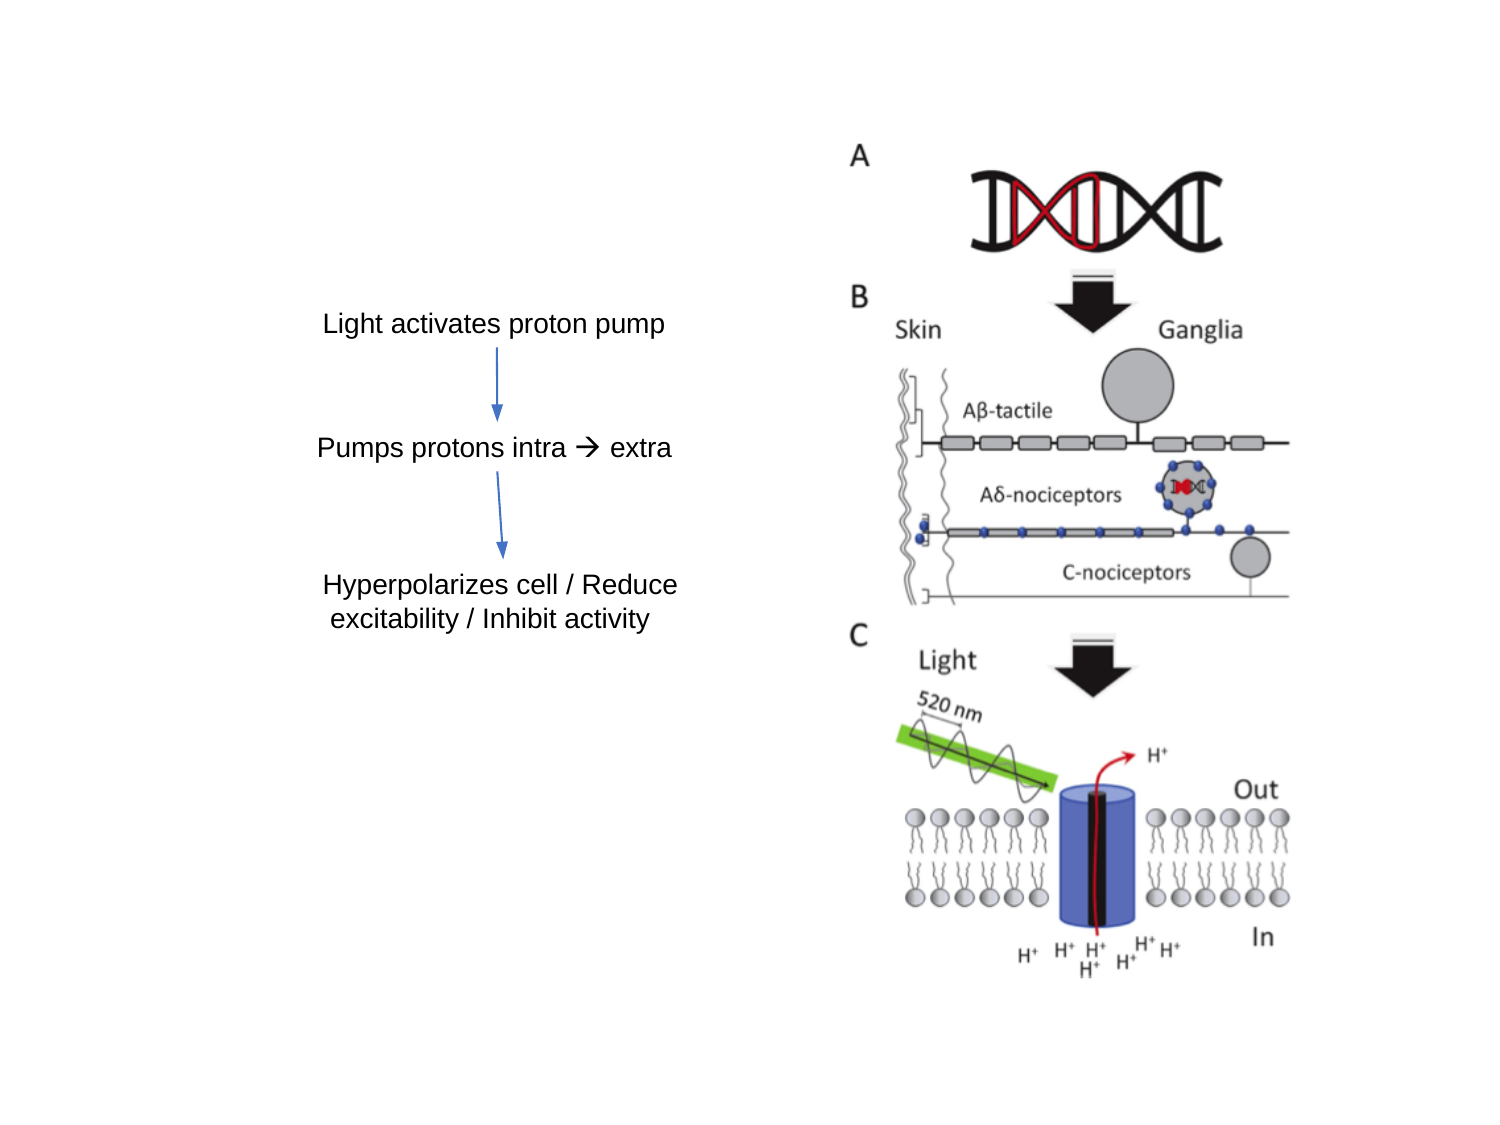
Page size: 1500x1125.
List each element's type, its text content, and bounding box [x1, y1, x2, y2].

text_box Pumps protons intra  extra [301, 422, 693, 472]
picture [838, 140, 1313, 985]
text_box Light activates proton pump [307, 298, 687, 348]
text_box Hyperpolarizes cell / Reduce excitability / Inhibit activity [307, 559, 700, 643]
